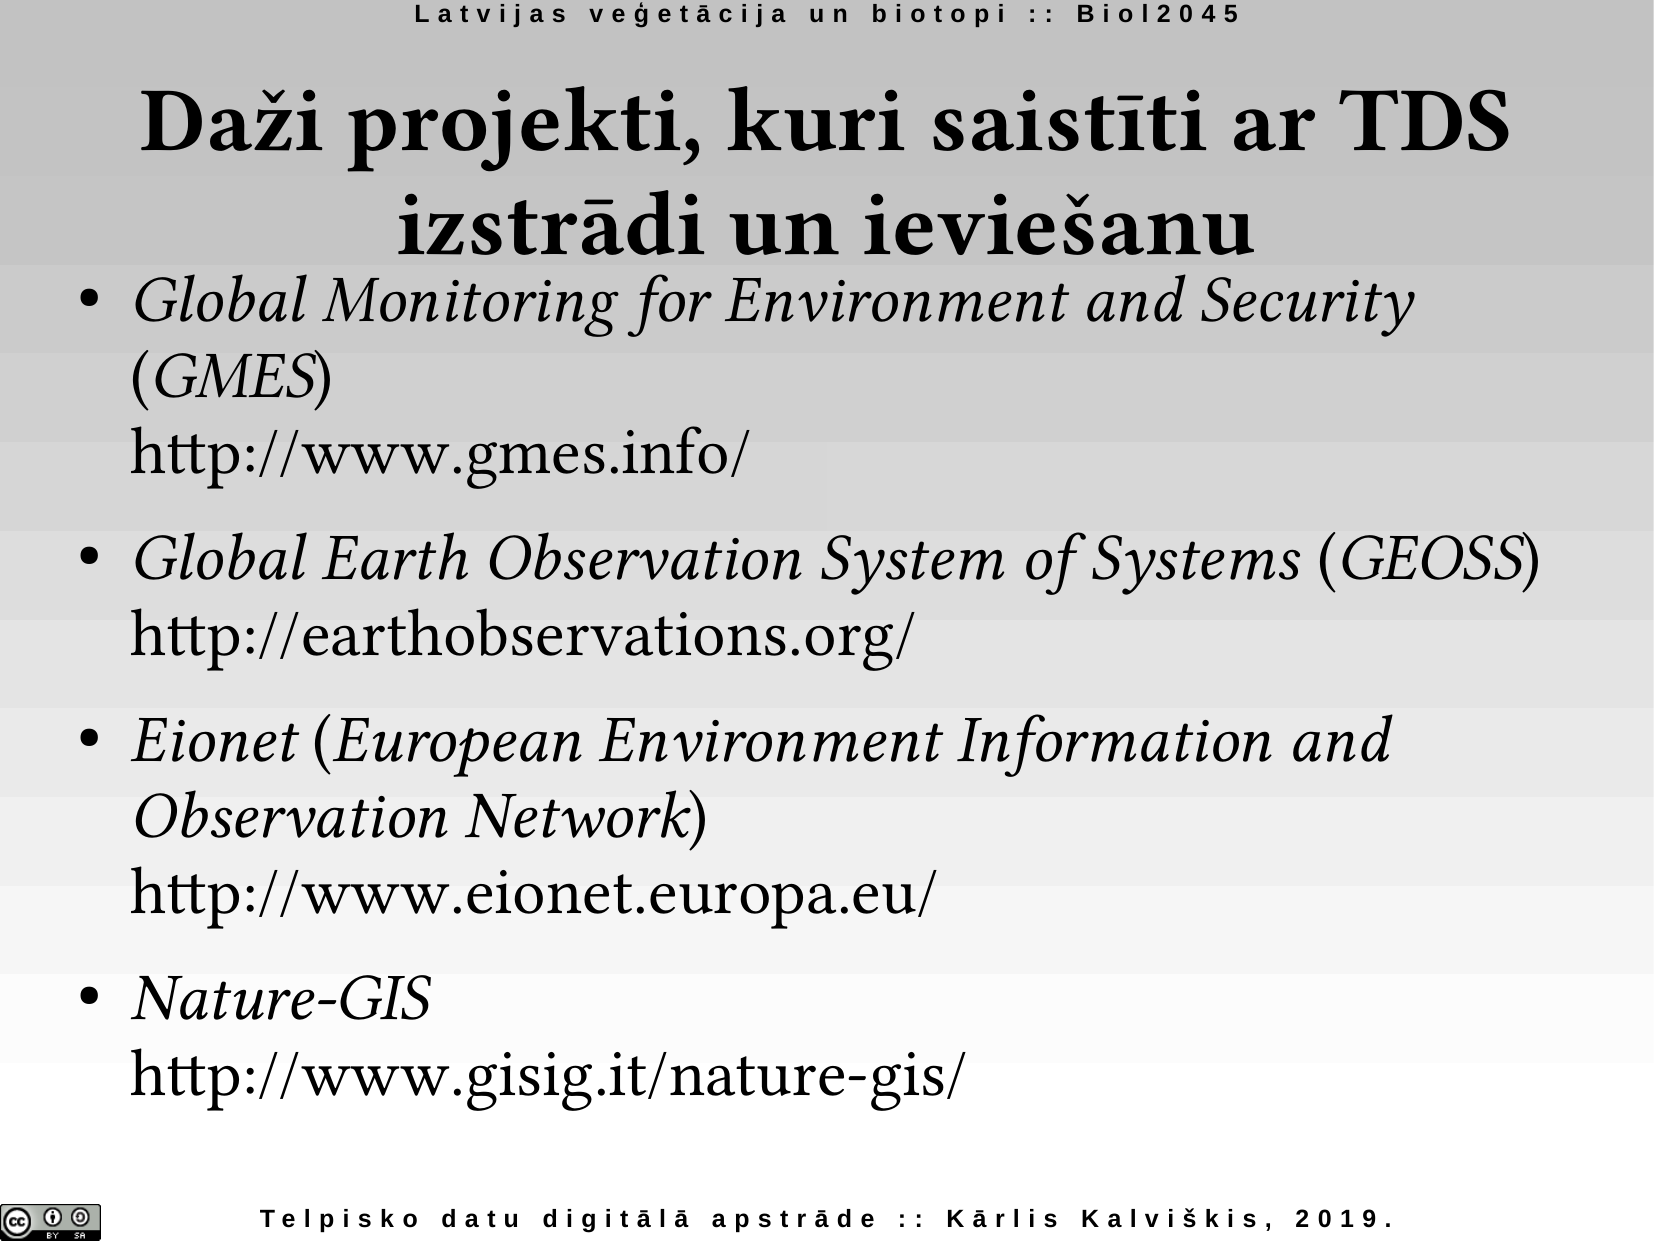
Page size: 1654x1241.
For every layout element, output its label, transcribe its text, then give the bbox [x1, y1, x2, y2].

list Global Monitoring for Environment and Security (GMES) http://www.gmes.info/ Global Earth Observation System of Systems (GEOSS) http://earthobservations.org/ Eionet (European Environment Information and Observation Network) http://www.eionet.europa.eu/ Nature-GIS http://www.gisig.it/nature-gis/ [59, 261, 1596, 1175]
picture [0, 0, 1654, 1241]
title Daži projekti, kuri saistīti ar TDS izstrādi un ieviešanu [29, 49, 1625, 296]
